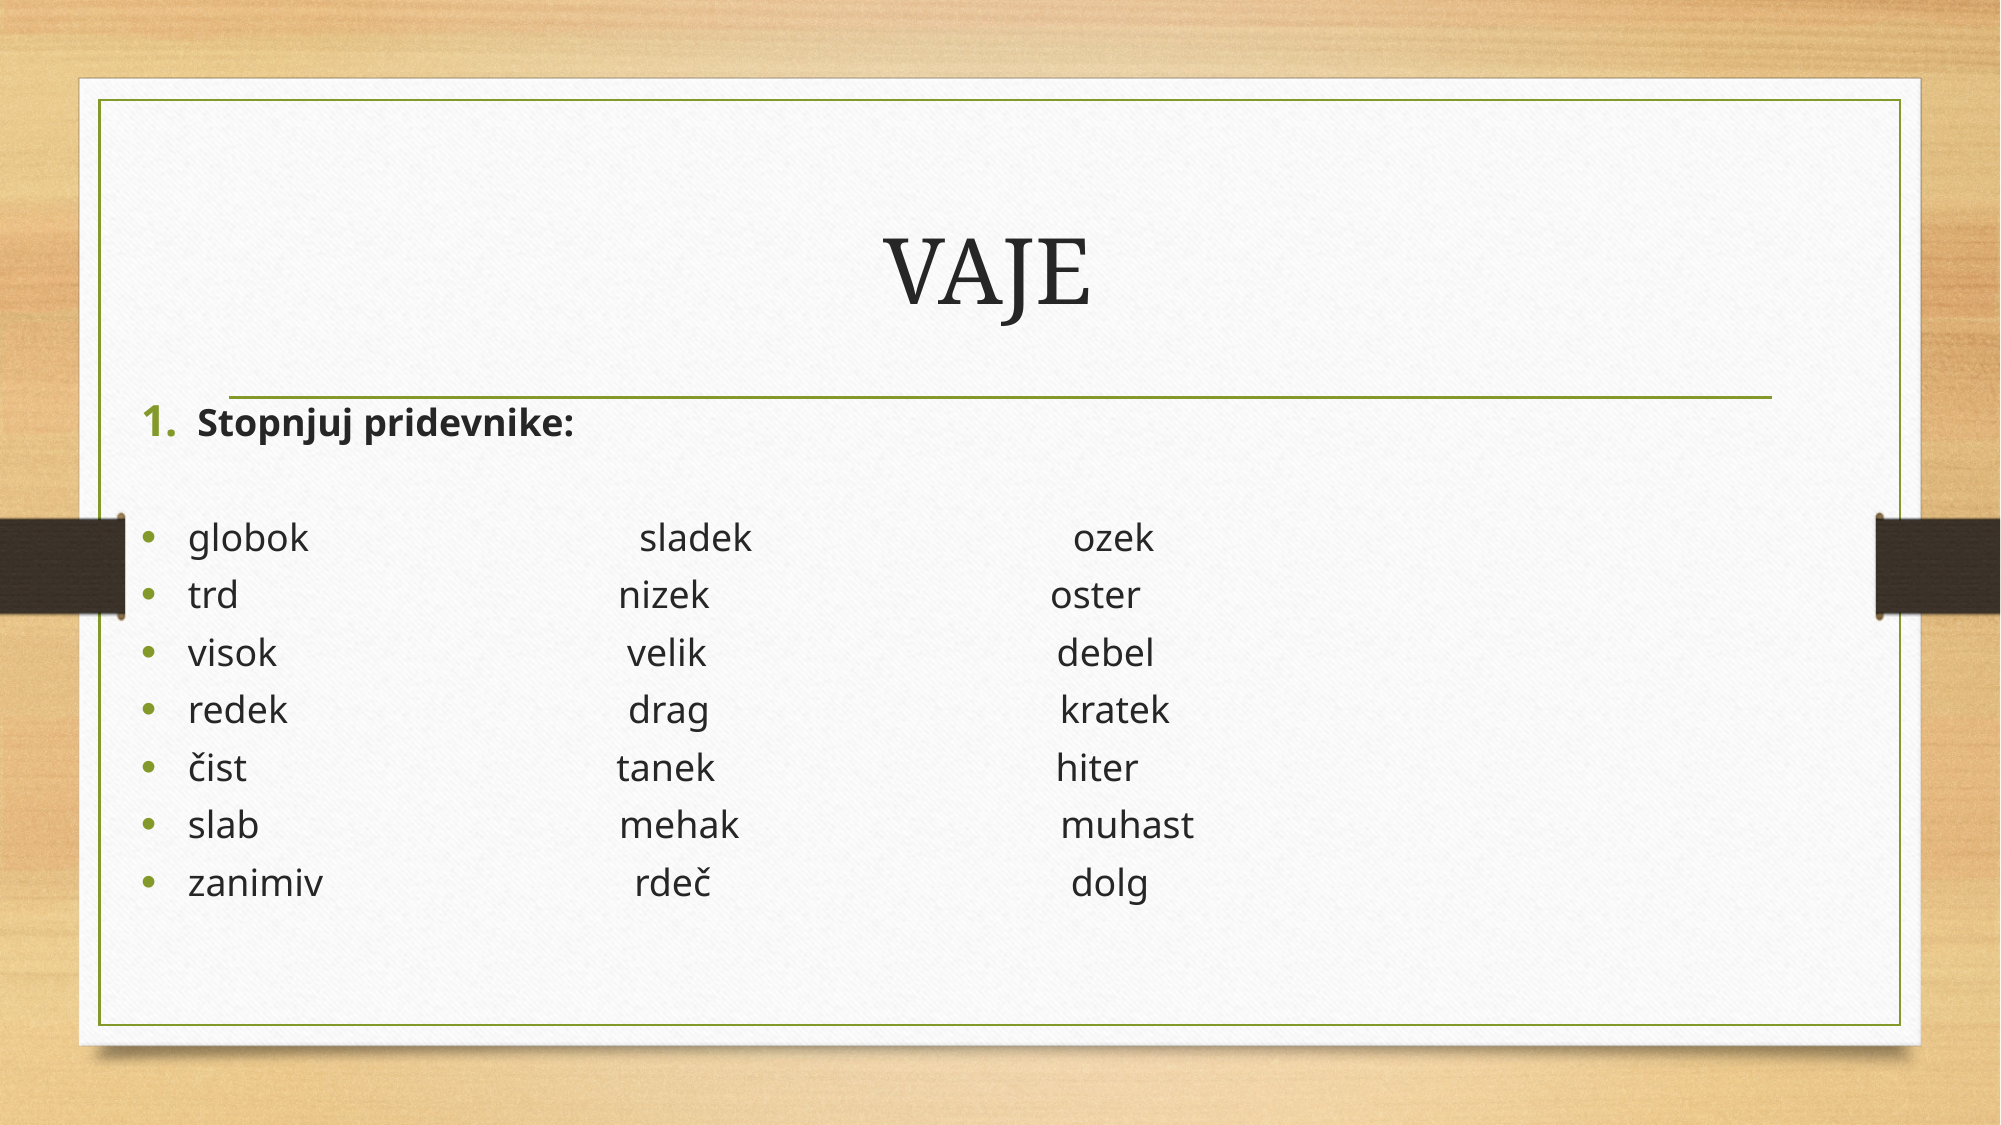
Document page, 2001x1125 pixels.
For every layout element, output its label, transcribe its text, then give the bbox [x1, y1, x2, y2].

list Stopnjuj pridevnike: globok sladek ozek trd nizek oster visok velik debel redek drag kratek čist tanek hiter slab mehak muhast zanimiv rdeč dolg [126, 391, 1881, 1066]
title VAJE [212, 161, 1788, 376]
